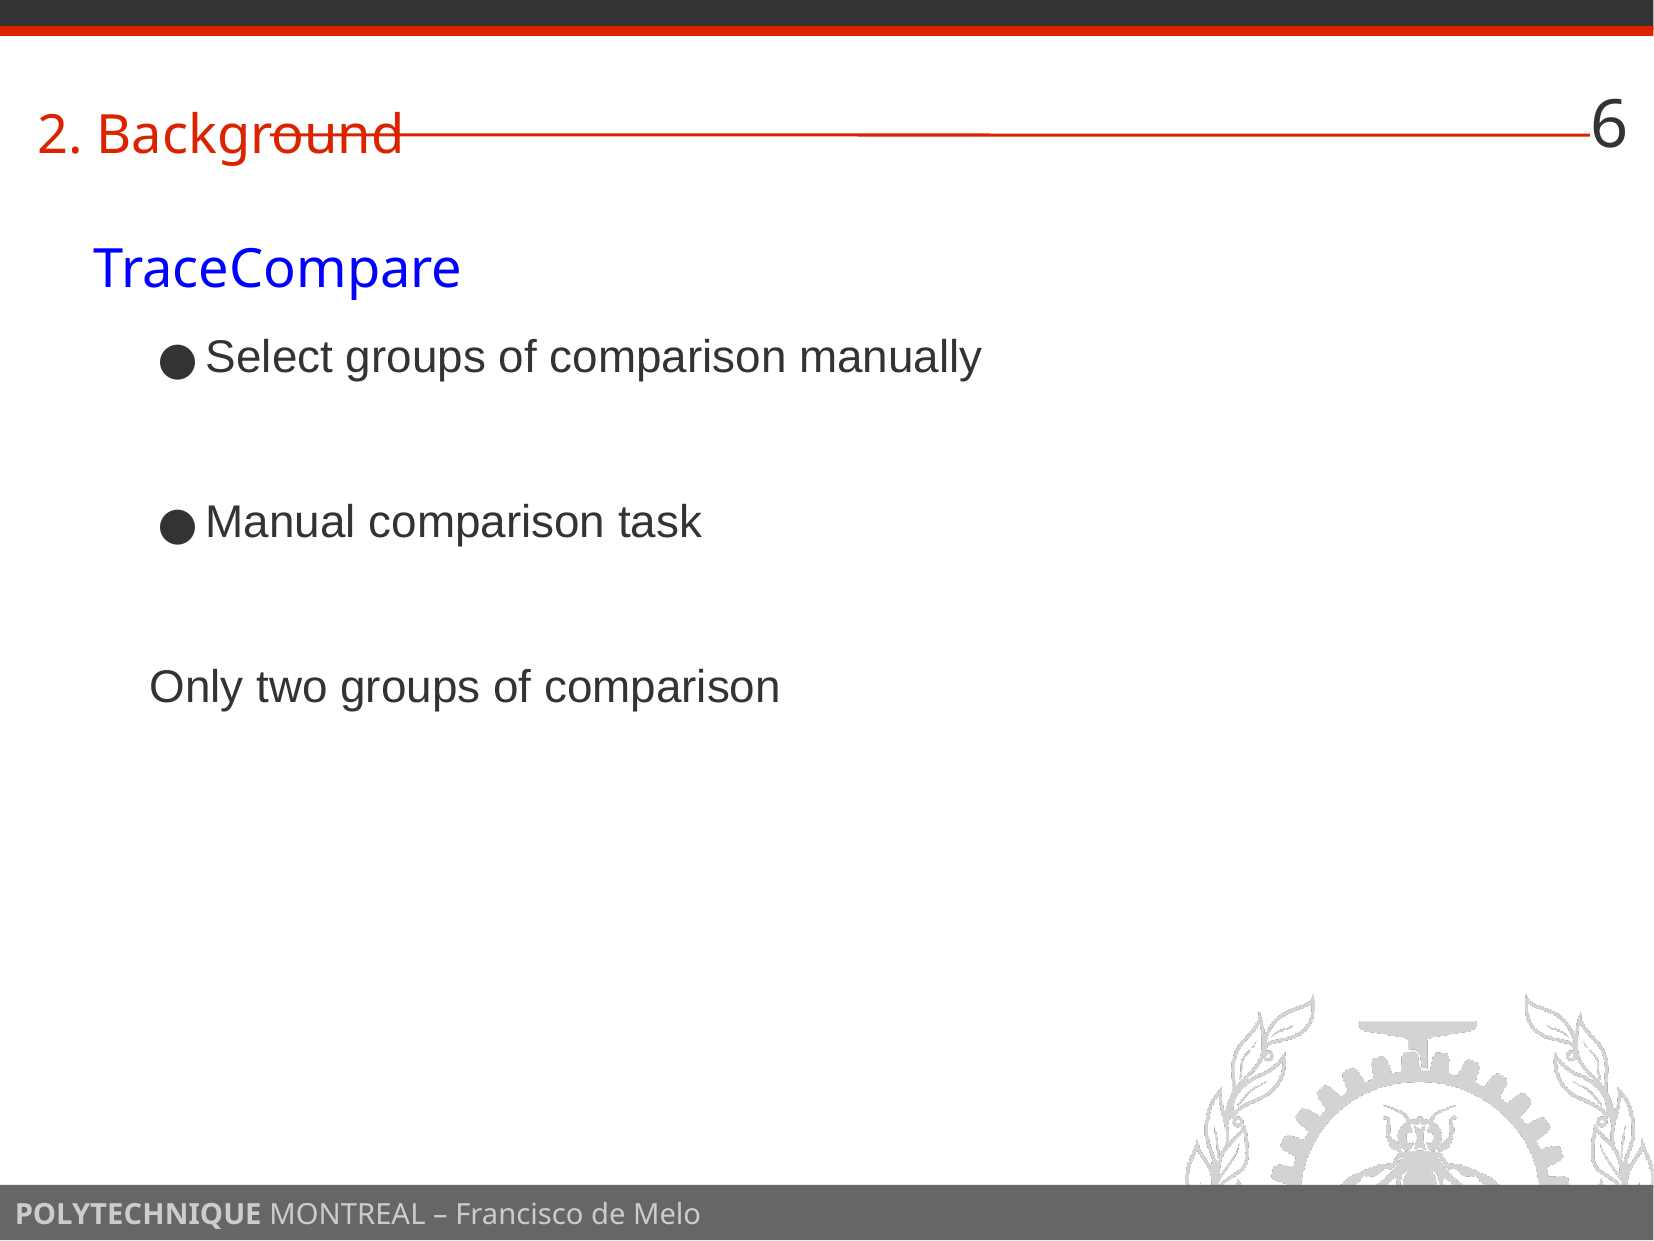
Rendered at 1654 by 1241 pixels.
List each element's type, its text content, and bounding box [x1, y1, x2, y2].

text_box 2. Background [22, 59, 491, 247]
text_box Select groups of comparison manually Manual comparison task Only two groups of comparison [134, 246, 1485, 956]
text_box 6 [1589, 30, 1654, 173]
text_box POLYTECHNIQUE MONTREAL – Francisco de Melo [0, 1184, 1654, 1241]
text_box [0, 0, 1654, 36]
text_box TraceCompare [78, 193, 548, 381]
picture [1185, 967, 1654, 1184]
